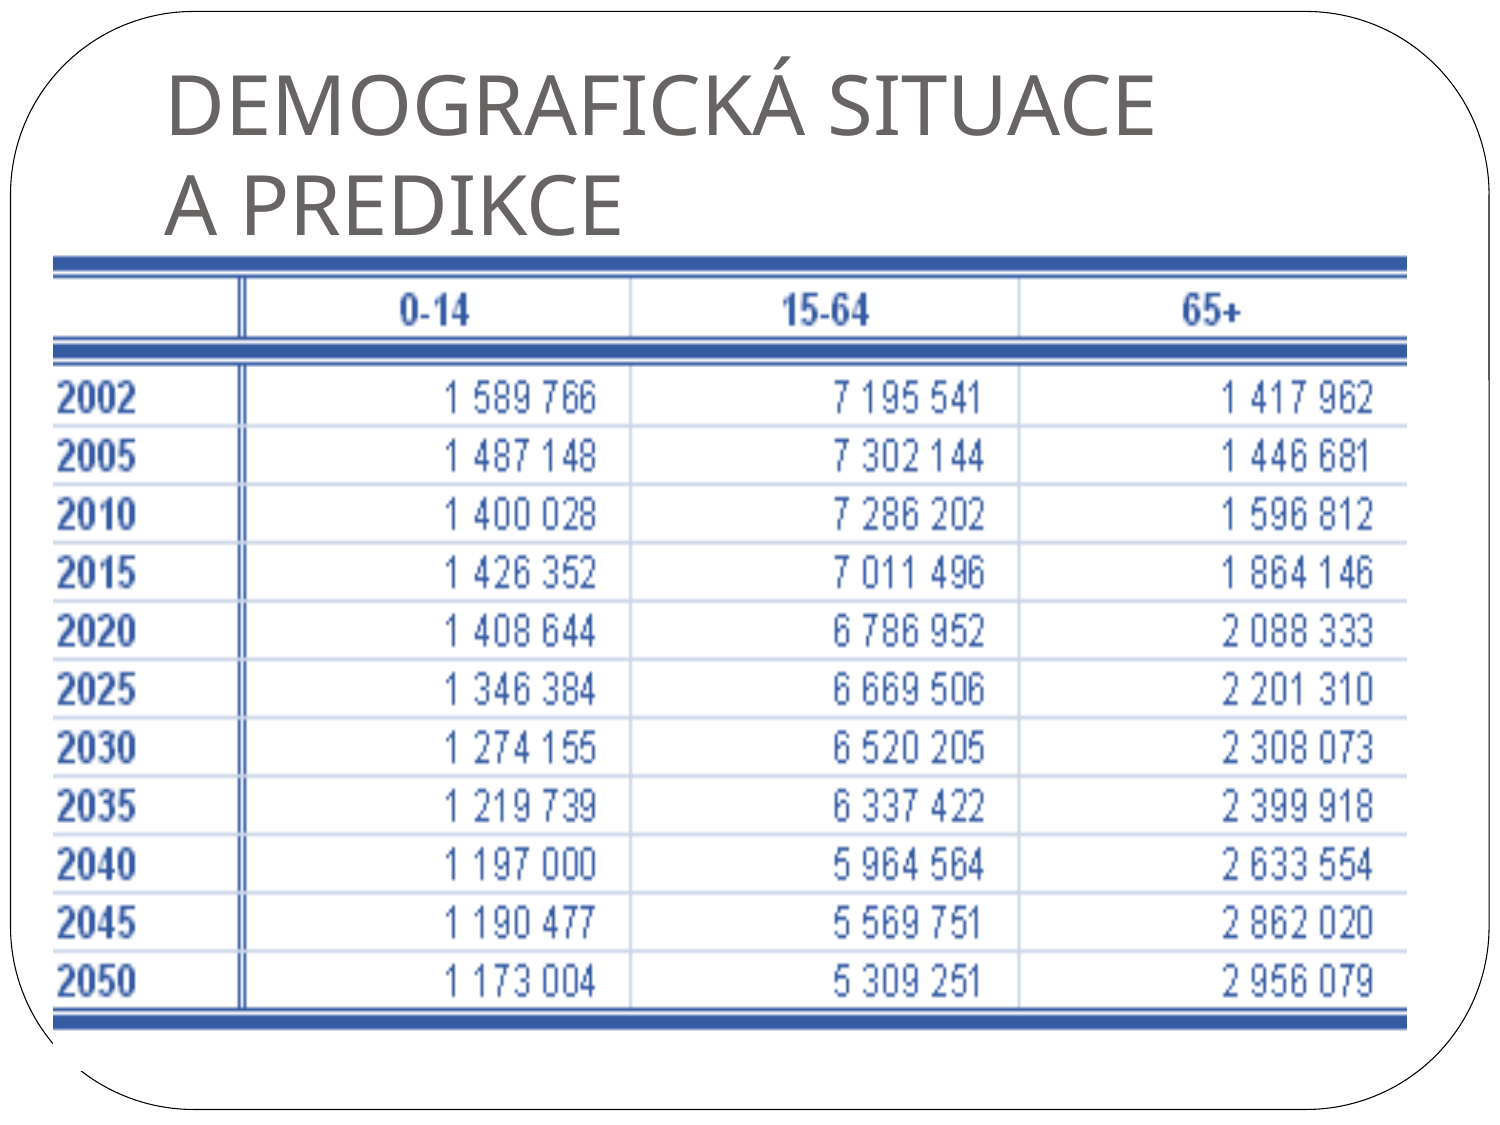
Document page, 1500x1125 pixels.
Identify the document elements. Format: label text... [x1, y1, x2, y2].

picture [53, 243, 1407, 1071]
title DEMOGRAFICKÁ SITUACE A PREDIKCE [150, 45, 1425, 233]
